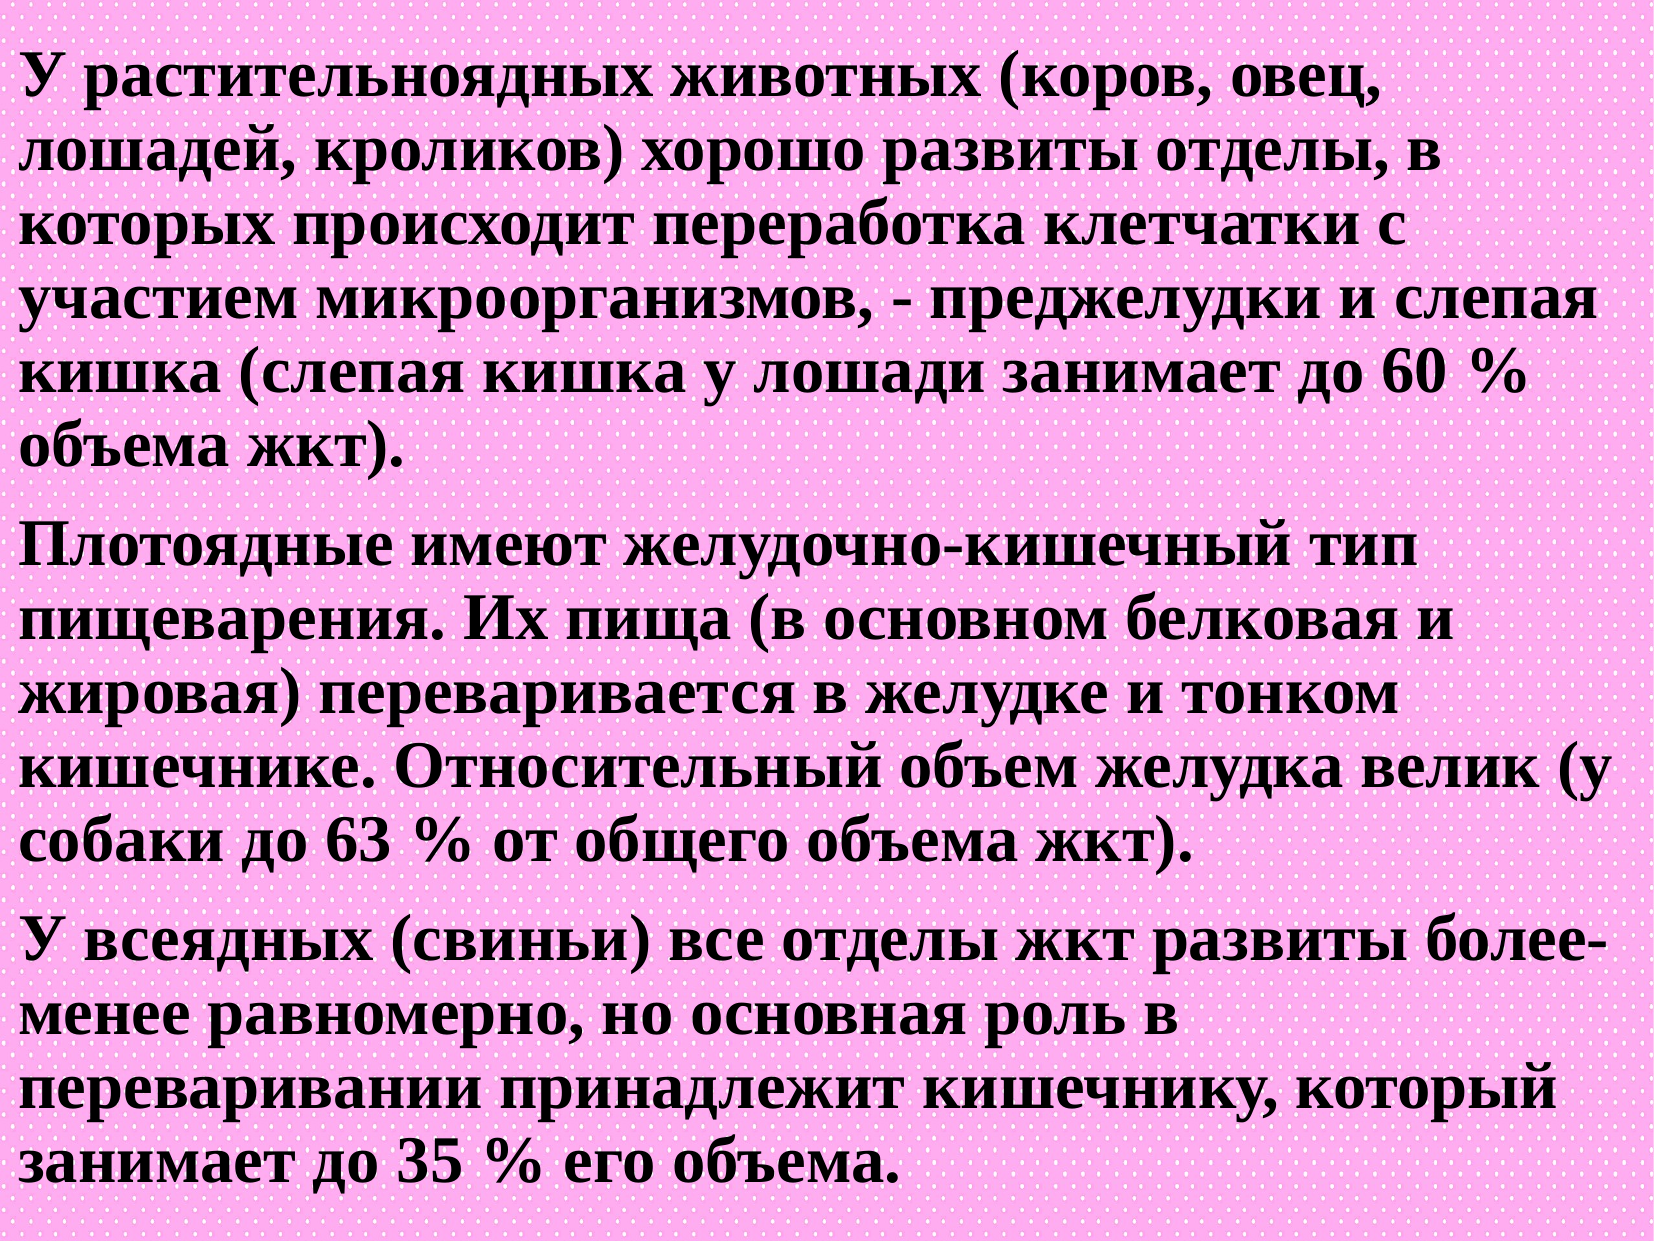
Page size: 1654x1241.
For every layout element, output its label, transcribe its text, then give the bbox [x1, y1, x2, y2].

text_box У растительноядных животных (коров, овец, лошадей, кроликов) хорошо развиты отделы, в которых происходит переработка клетчатки с участием микроорганизмов, - преджелудки и слепая кишка (слепая кишка у лошади занимает до 60 % объема жкт). Плотоядные имеют желудочно-кишечный тип пищеварения. Их пища (в основном белковая и жировая) переваривается в желудке и тонком кишечнике. Относительный объем желудка велик (у собаки до 63 % от общего объема жкт). У всеядных (свиньи) все отделы жкт развиты более-менее равномерно, но основная роль в переваривании принадлежит кишечнику, который занимает до 35 % его объема. [3, 29, 1654, 1241]
picture [0, 0, 1654, 1241]
